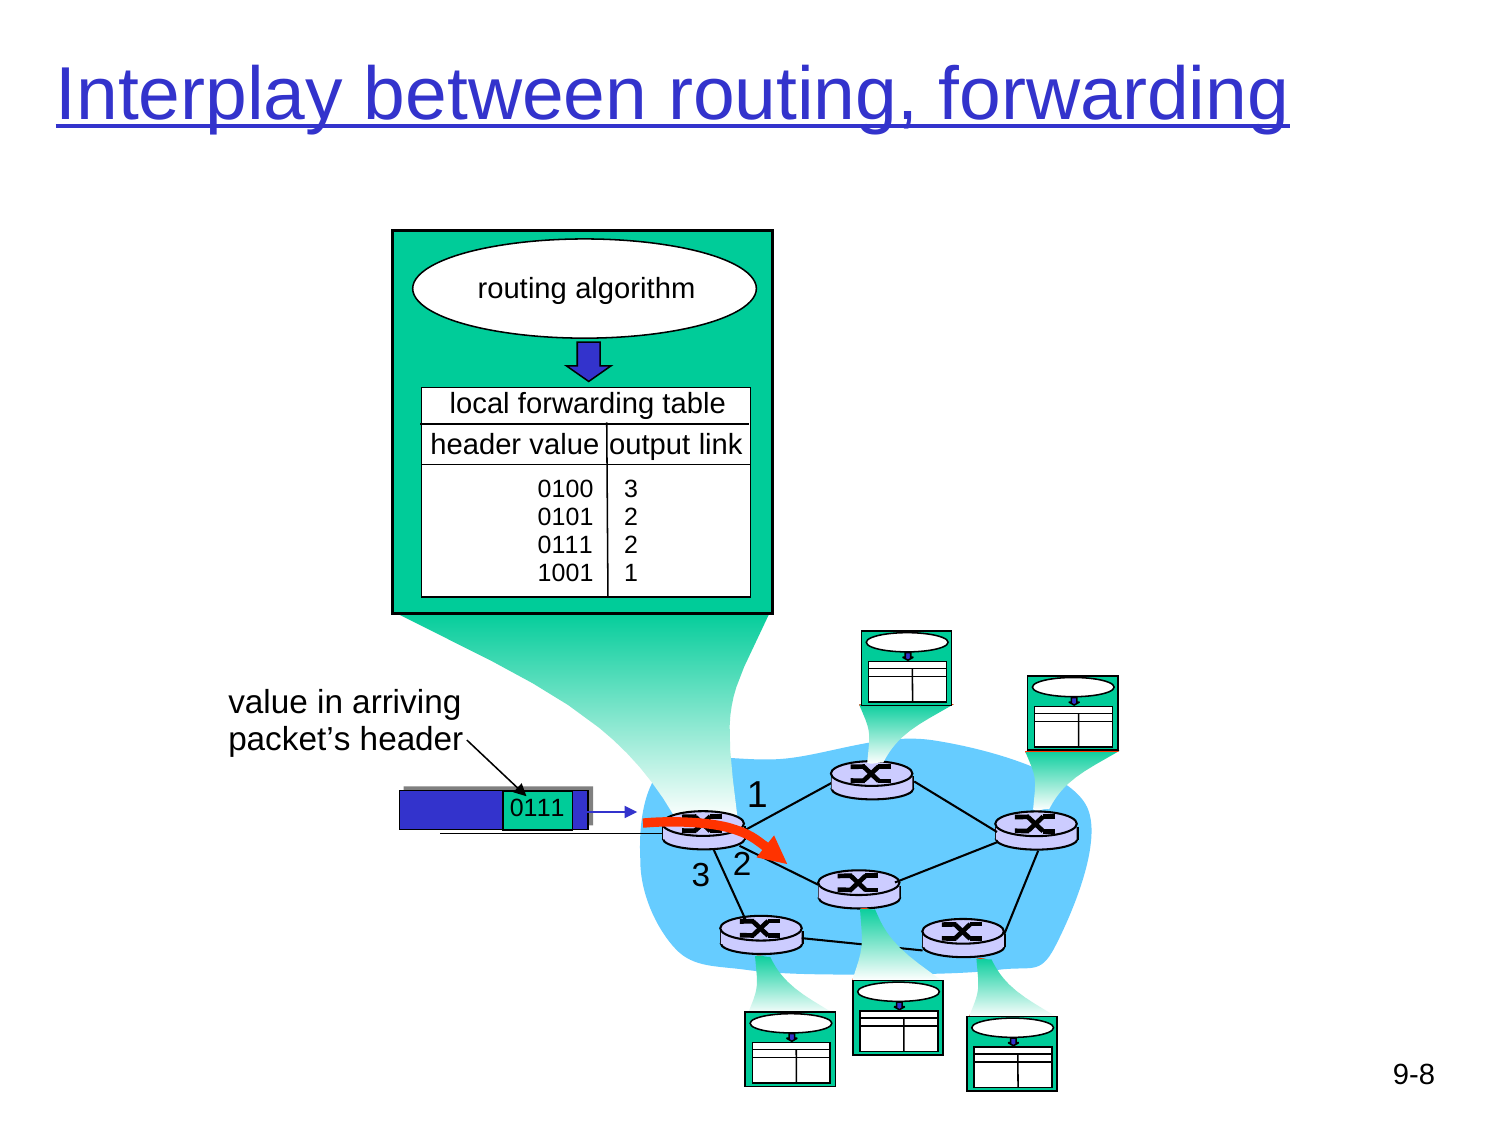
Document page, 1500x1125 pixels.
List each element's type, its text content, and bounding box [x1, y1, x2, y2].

text_box header value [415, 420, 590, 469]
text_box [869, 669, 911, 676]
text_box 0111 [495, 786, 581, 830]
text_box [905, 1027, 938, 1051]
text_box value in arriving packet’s header [213, 676, 479, 766]
text_box [392, 230, 773, 616]
title Interplay between routing, forwarding [40, 0, 1500, 188]
text_box [753, 1043, 830, 1049]
text_box [1080, 722, 1112, 747]
text_box output link [590, 420, 762, 469]
text_box [1019, 1055, 1052, 1061]
text_box [1035, 707, 1112, 713]
text_box [973, 1019, 1053, 1053]
text_box [860, 1027, 903, 1051]
text_box [581, 786, 594, 811]
text_box [1035, 714, 1077, 721]
text_box [914, 677, 946, 702]
text_box [399, 786, 495, 830]
text_box 2 [718, 837, 767, 890]
text_box [860, 1019, 903, 1025]
text_box [867, 631, 947, 659]
text_box [914, 669, 946, 676]
text_box [1033, 676, 1113, 704]
text_box [905, 1019, 938, 1025]
text_box [1019, 1063, 1052, 1087]
text_box [798, 1058, 830, 1083]
text_box [753, 1058, 795, 1083]
text_box [733, 823, 754, 827]
text_box [581, 813, 594, 830]
text_box routing algorithm [433, 264, 740, 314]
text_box [1080, 714, 1112, 721]
text_box output link [590, 425, 606, 464]
text_box local forwarding table [434, 379, 742, 420]
text_box [869, 677, 911, 702]
text_box [859, 983, 938, 1017]
text_box 3 2 2 1 [609, 466, 654, 595]
text_box 3 [676, 849, 726, 902]
text_box [418, 624, 1120, 1055]
text_box [869, 662, 946, 668]
text_box [798, 1050, 830, 1057]
text_box [974, 1063, 1017, 1087]
text_box [1035, 722, 1077, 747]
text_box 0100 0101 0111 1001 [522, 466, 609, 595]
text_box 1 [732, 765, 783, 823]
text_box [753, 1050, 795, 1057]
text_box [974, 1055, 1017, 1061]
